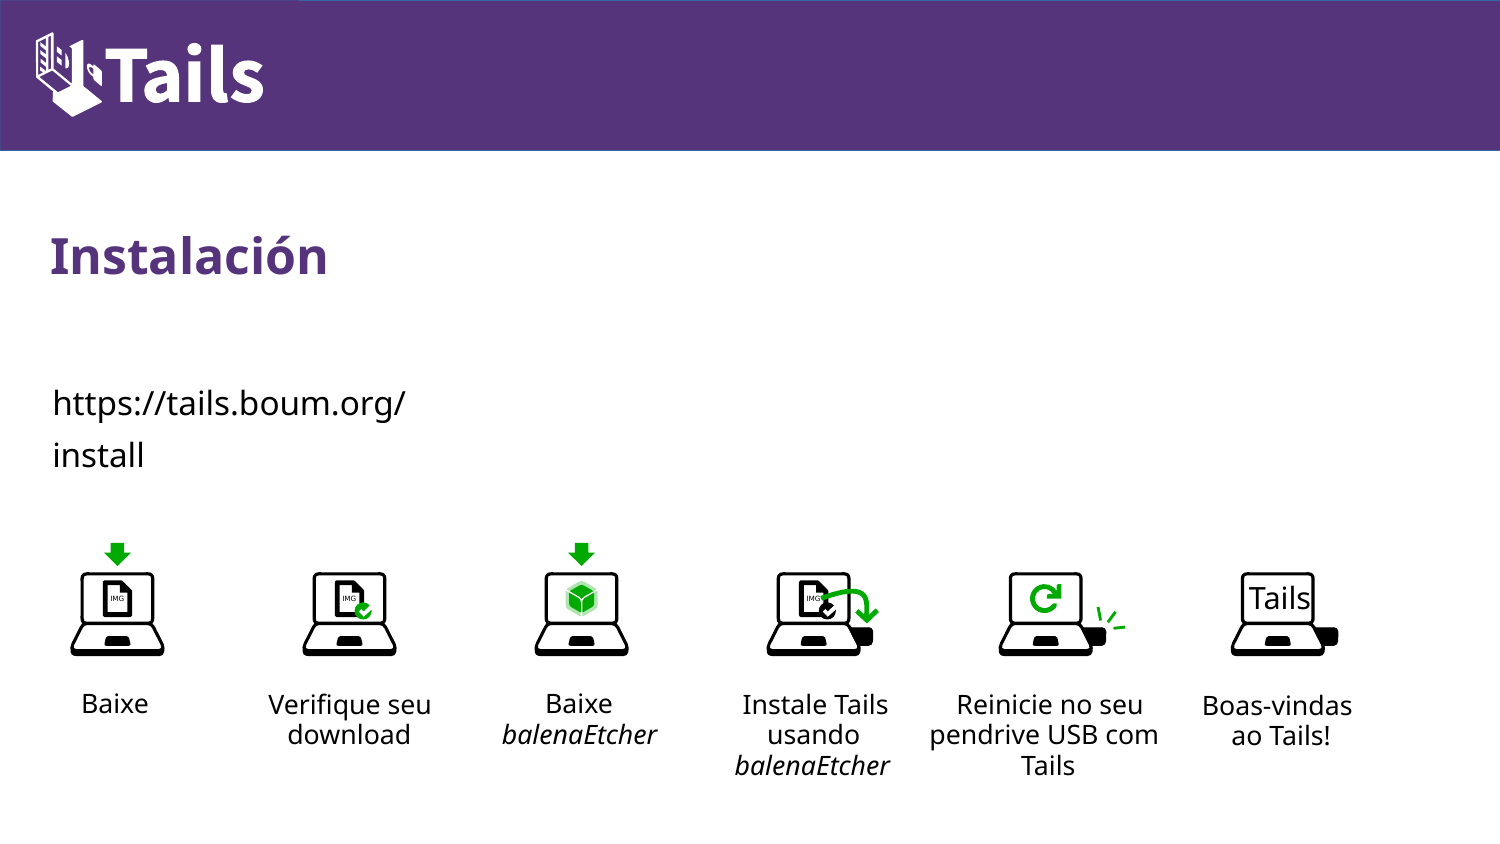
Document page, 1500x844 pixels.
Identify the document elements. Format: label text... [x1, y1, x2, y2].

title Instalación [50, 192, 832, 319]
picture [13, 510, 1382, 777]
text_box https://tails.boum.org/install [37, 365, 482, 429]
